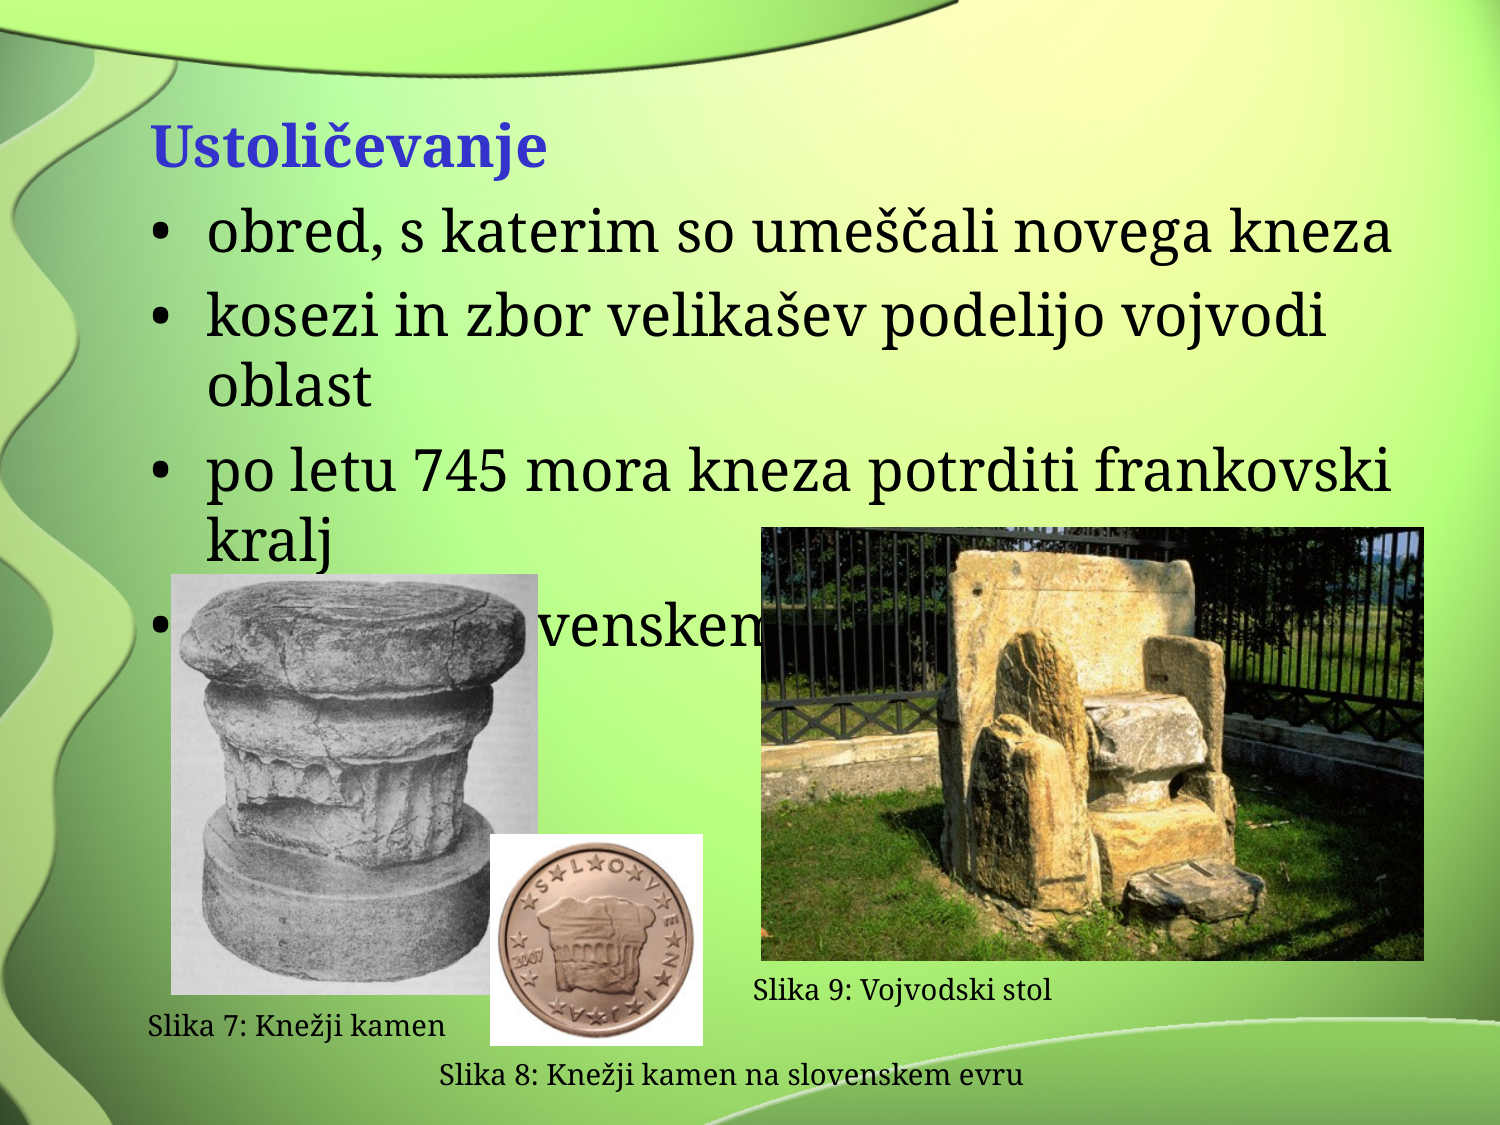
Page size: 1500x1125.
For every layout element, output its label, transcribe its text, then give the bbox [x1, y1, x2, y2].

text_box Slika 7: Knežji kamen [132, 999, 462, 1050]
list Ustoličevanje obred, s katerim so umeščali novega kneza kosezi in zbor velikašev podelijo vojvodi oblast po letu 745 mora kneza potrditi frankovski kralj poteka v slovenskem jeziku [135, 101, 1411, 610]
picture [0, 0, 1500, 1125]
text_box Slika 9: Vojvodski stol [738, 964, 1068, 1015]
text_box Slika 8: Knežji kamen na slovenskem evru [424, 1048, 1040, 1099]
